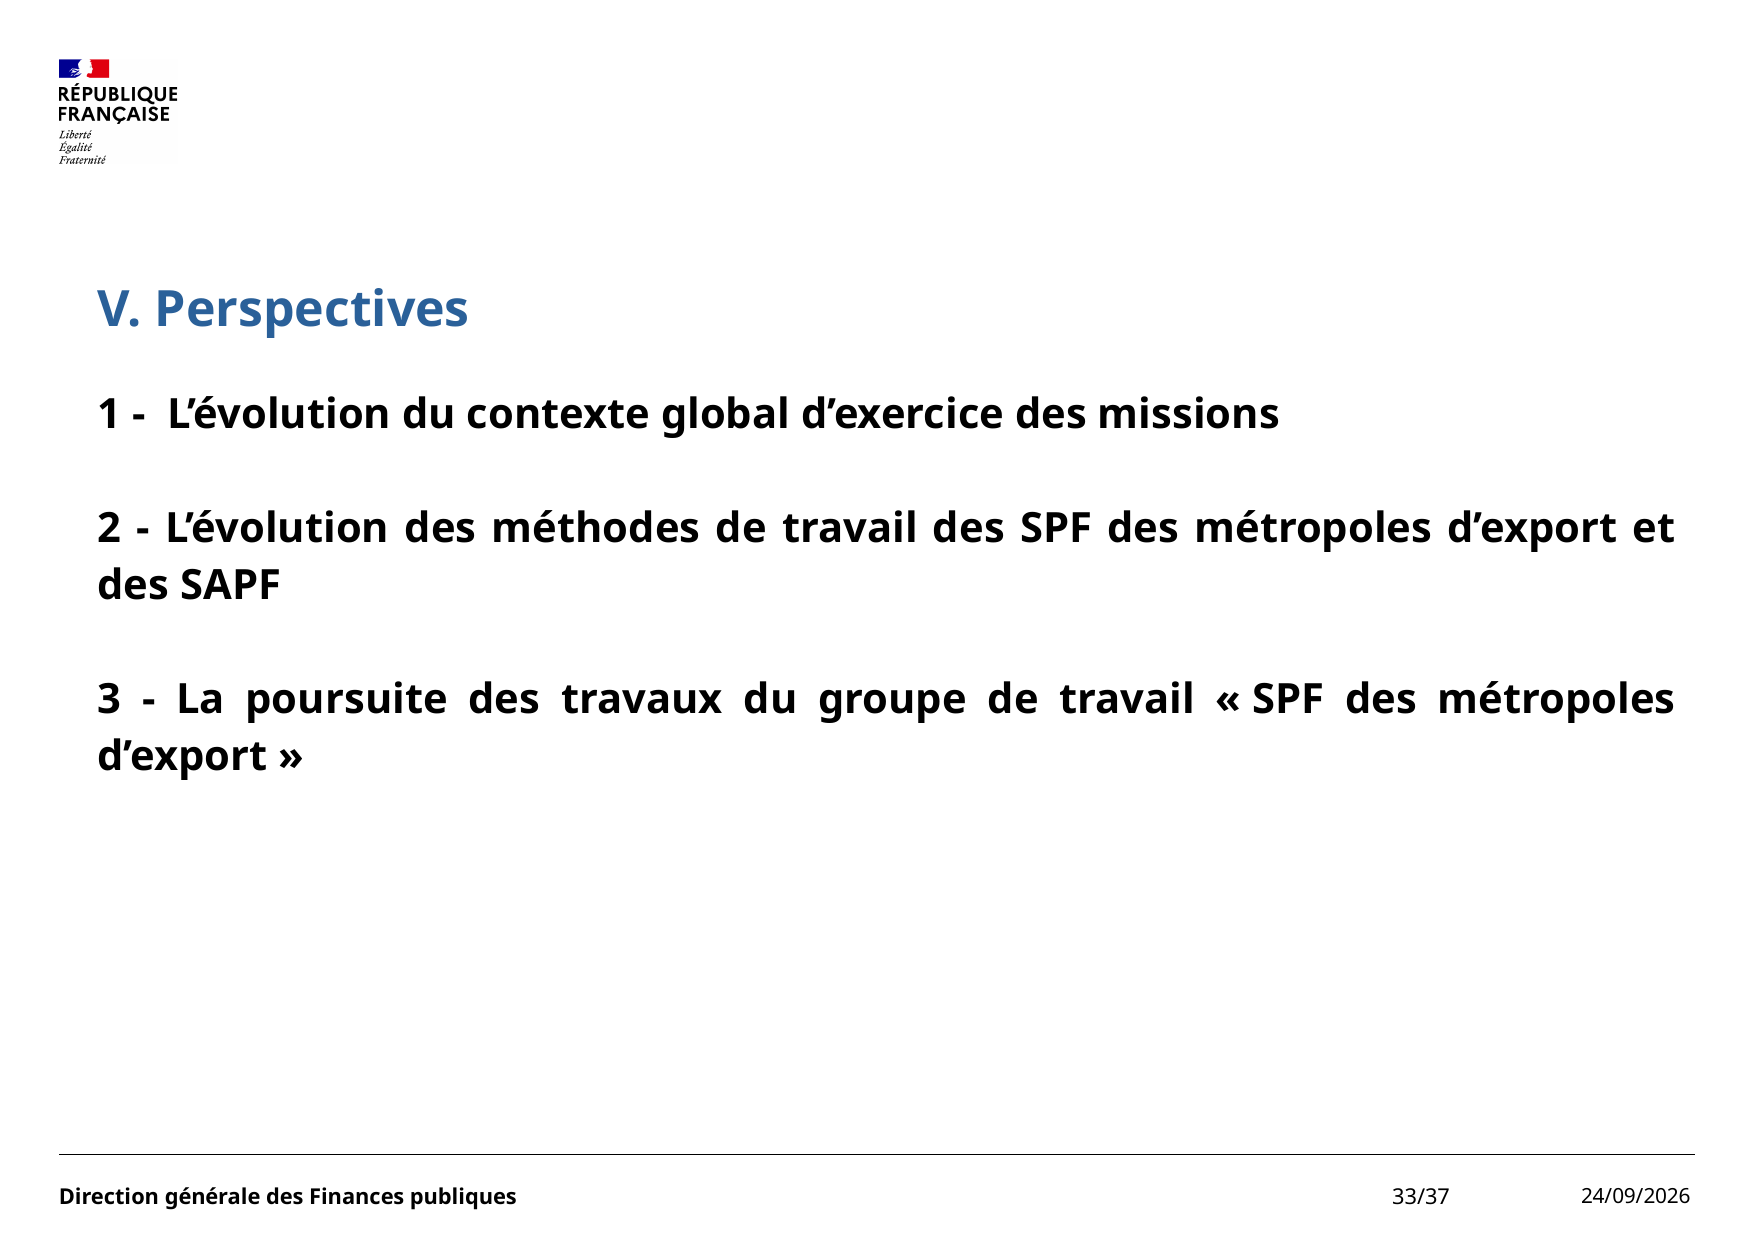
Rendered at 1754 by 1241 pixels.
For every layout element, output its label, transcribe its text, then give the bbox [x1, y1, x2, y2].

picture [59, 59, 178, 164]
text_box 1 - L’évolution du contexte global d’exercice des missions 2 - L’évolution des méthodes de travail des SPF des métropoles d’export et des SAPF 3 - La poursuite des travaux du groupe de travail « SPF des métropoles d’export » [82, 376, 1692, 940]
text_box V. Perspectives [82, 265, 1707, 423]
